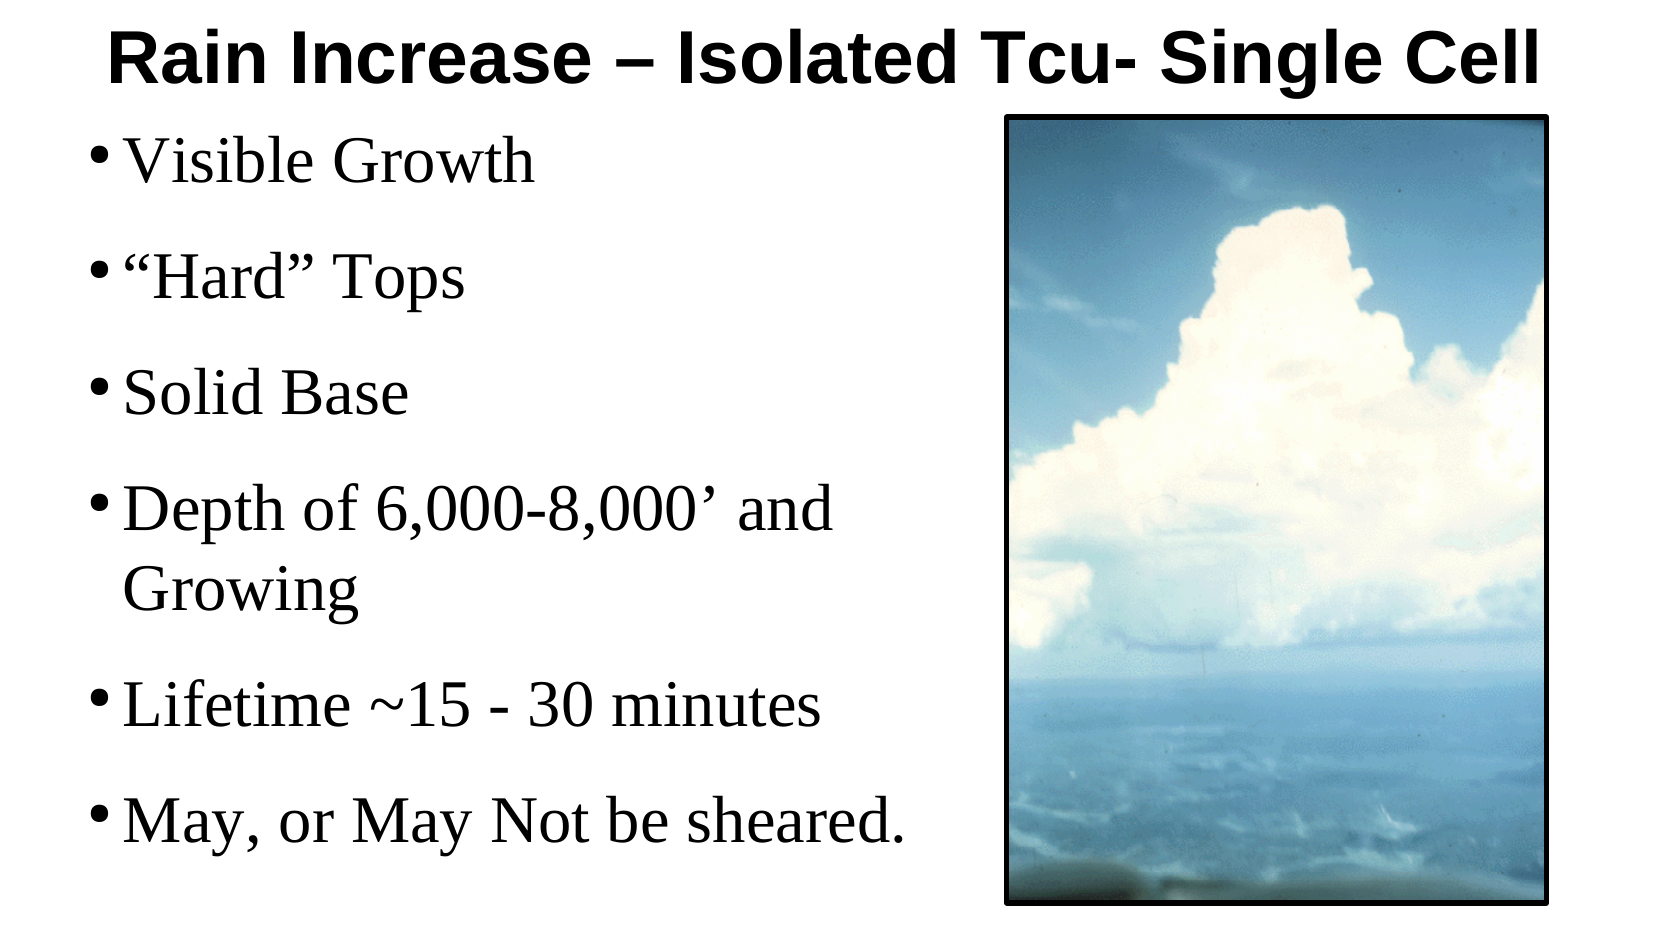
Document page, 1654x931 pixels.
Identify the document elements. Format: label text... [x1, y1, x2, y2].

chart [1009, 120, 1544, 901]
title Rain Increase – Isolated Tcu- Single Cell [0, 0, 1654, 107]
text_box Visible Growth “Hard” Tops Solid Base Depth of 6,000-8,000’ and Growing Lifetime ~15 - 30 minutes May, or May Not be sheared. [29, 108, 967, 864]
